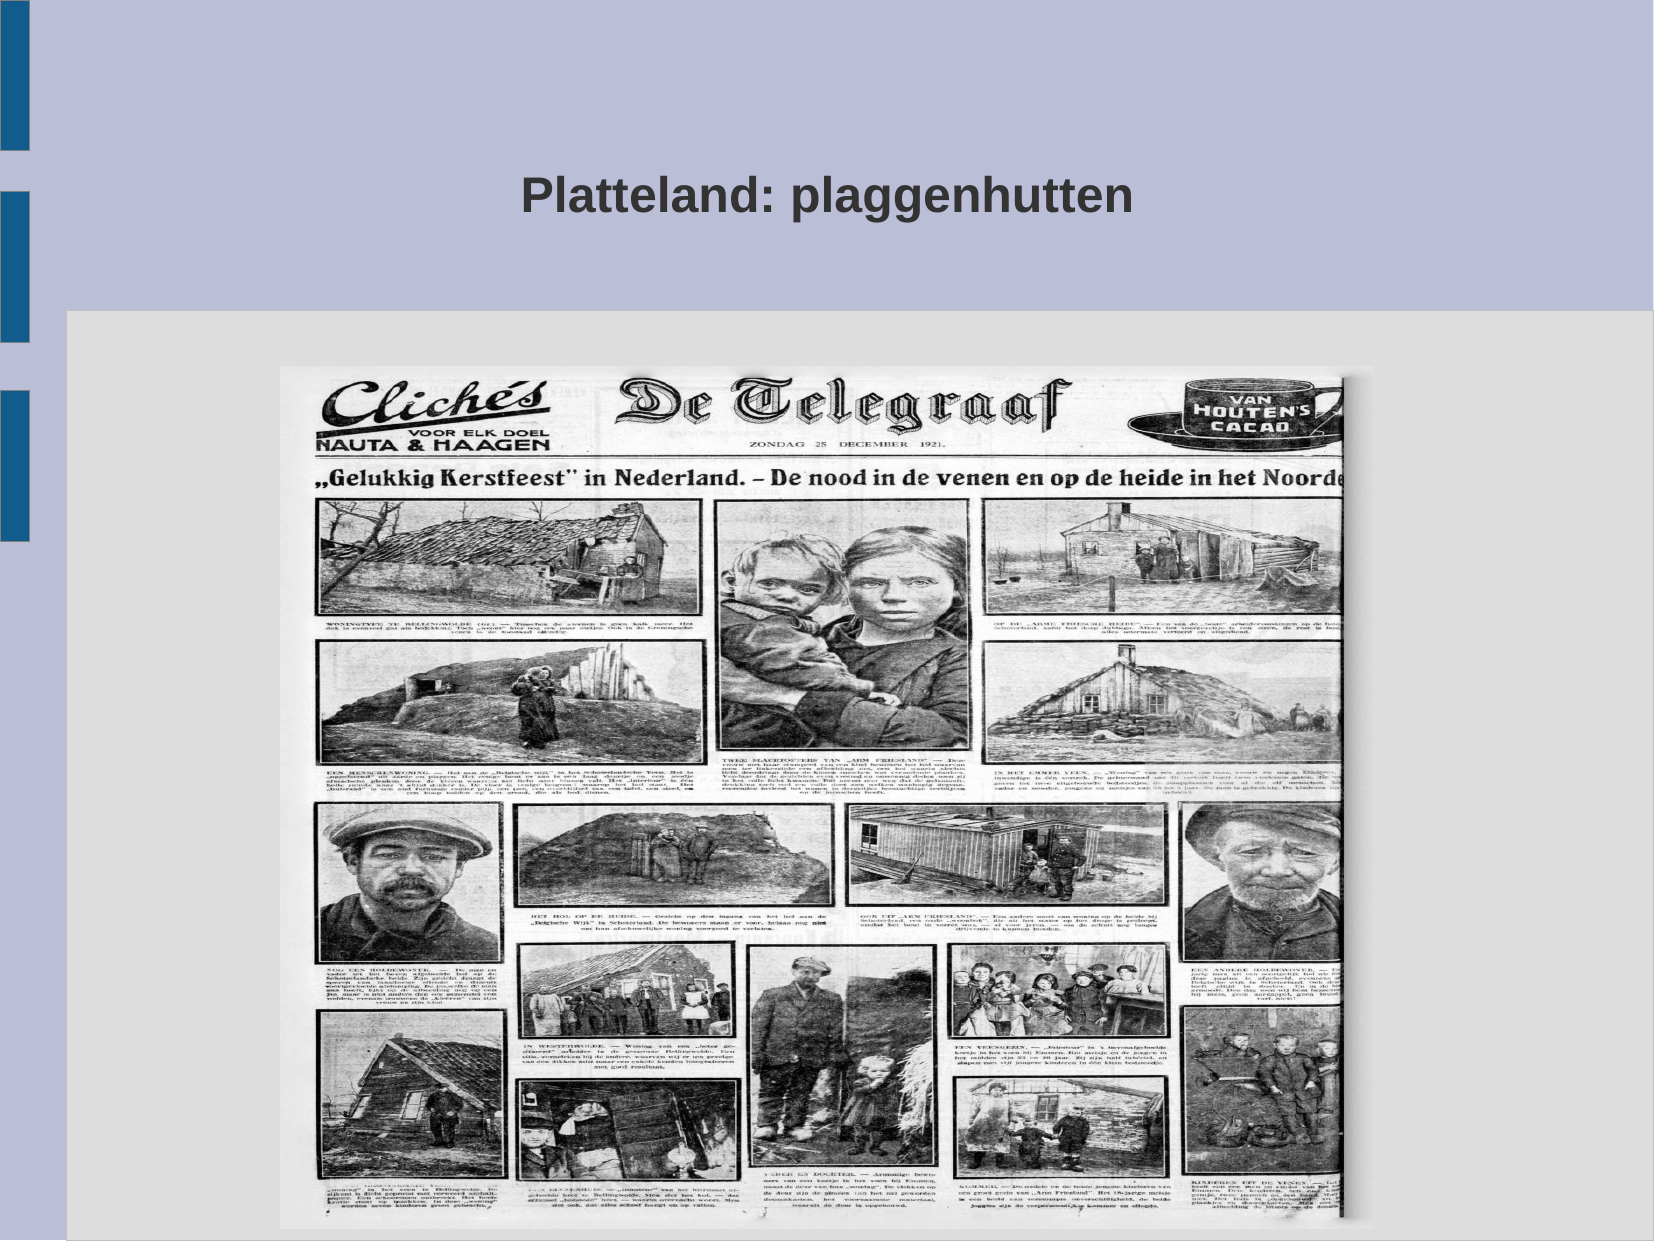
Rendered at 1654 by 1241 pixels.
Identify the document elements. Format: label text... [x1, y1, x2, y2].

picture [280, 366, 1374, 1229]
title Platteland: plaggenhutten [121, 91, 1534, 299]
